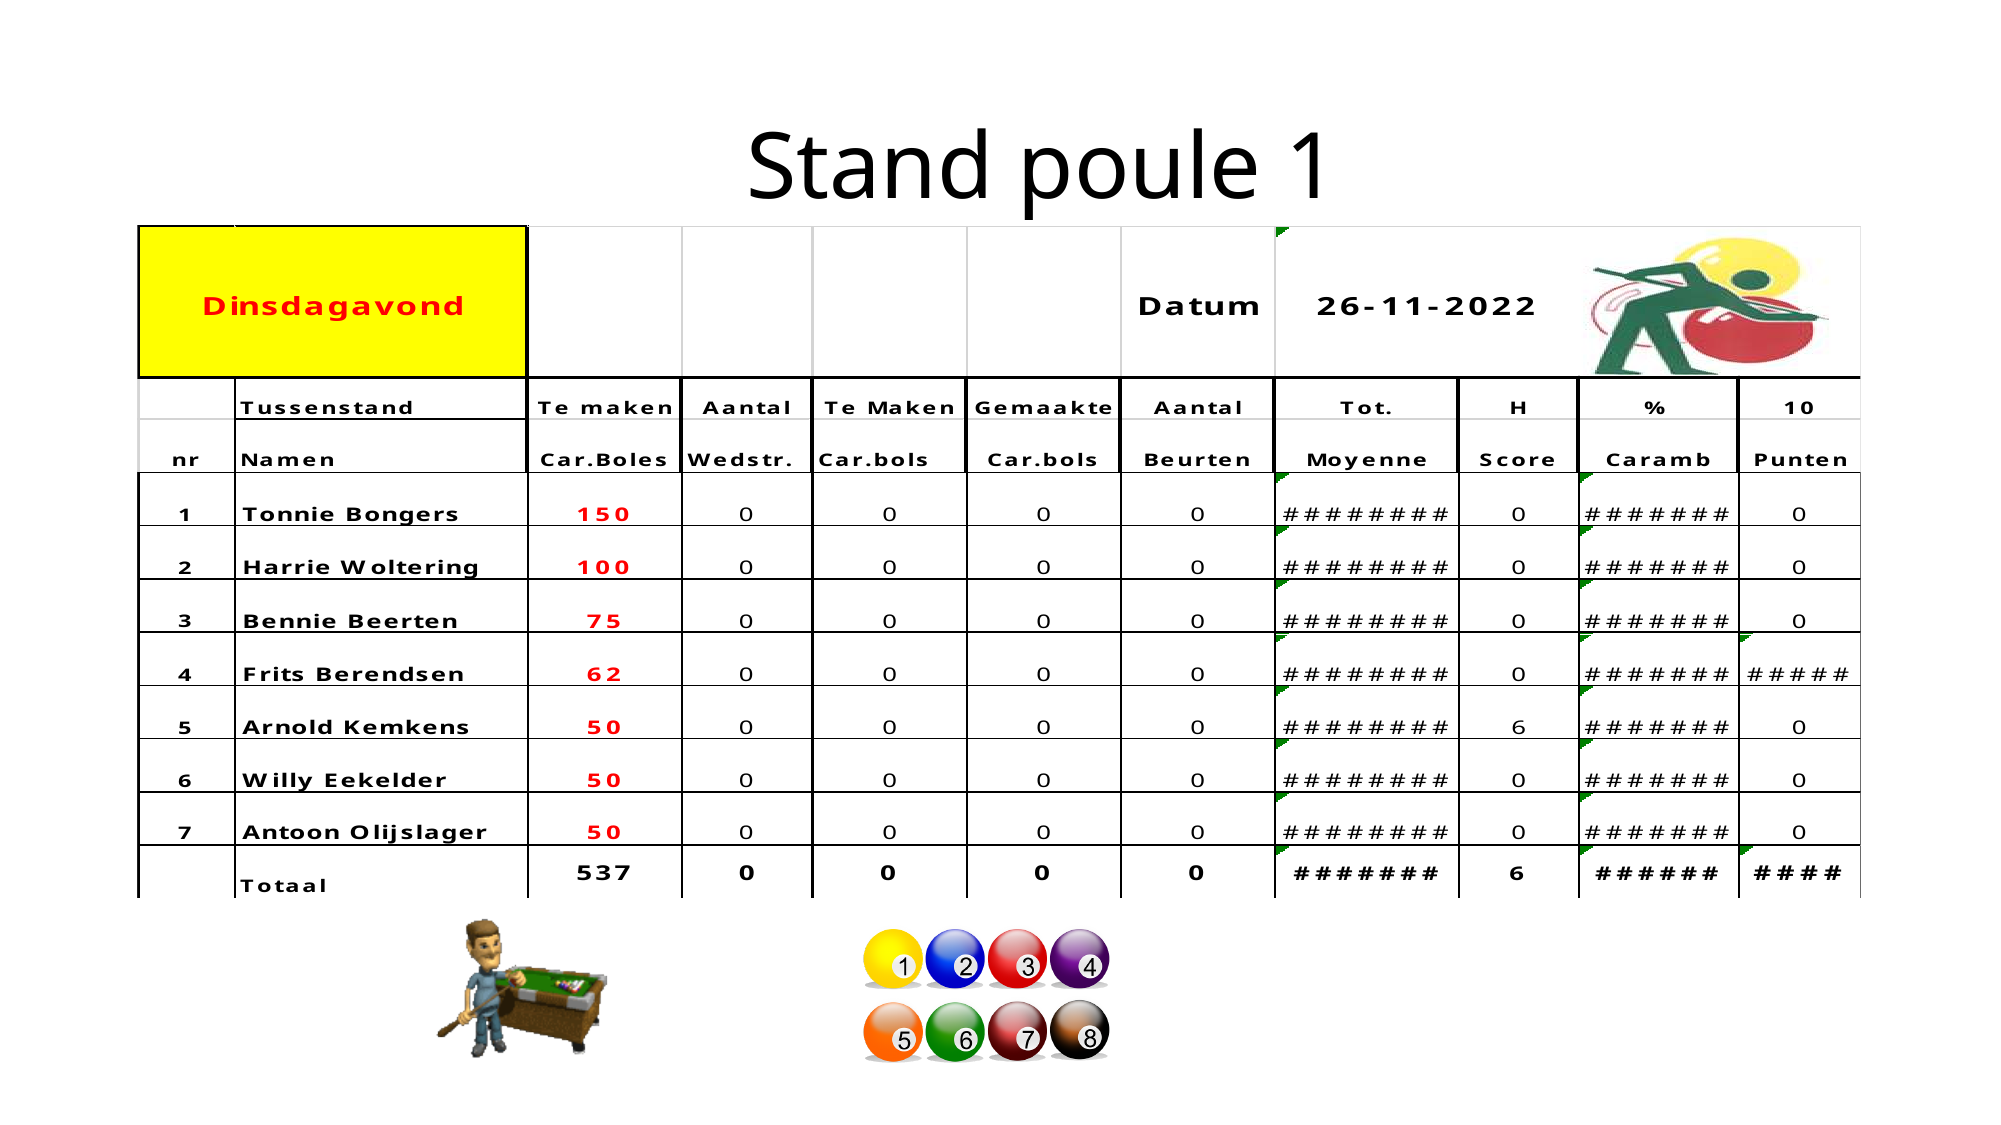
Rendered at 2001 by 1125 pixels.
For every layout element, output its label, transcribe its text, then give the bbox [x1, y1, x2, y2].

picture [416, 908, 628, 1066]
title Stand poule 1 [137, 59, 1863, 225]
picture [137, 225, 1863, 900]
picture [862, 919, 1111, 1066]
